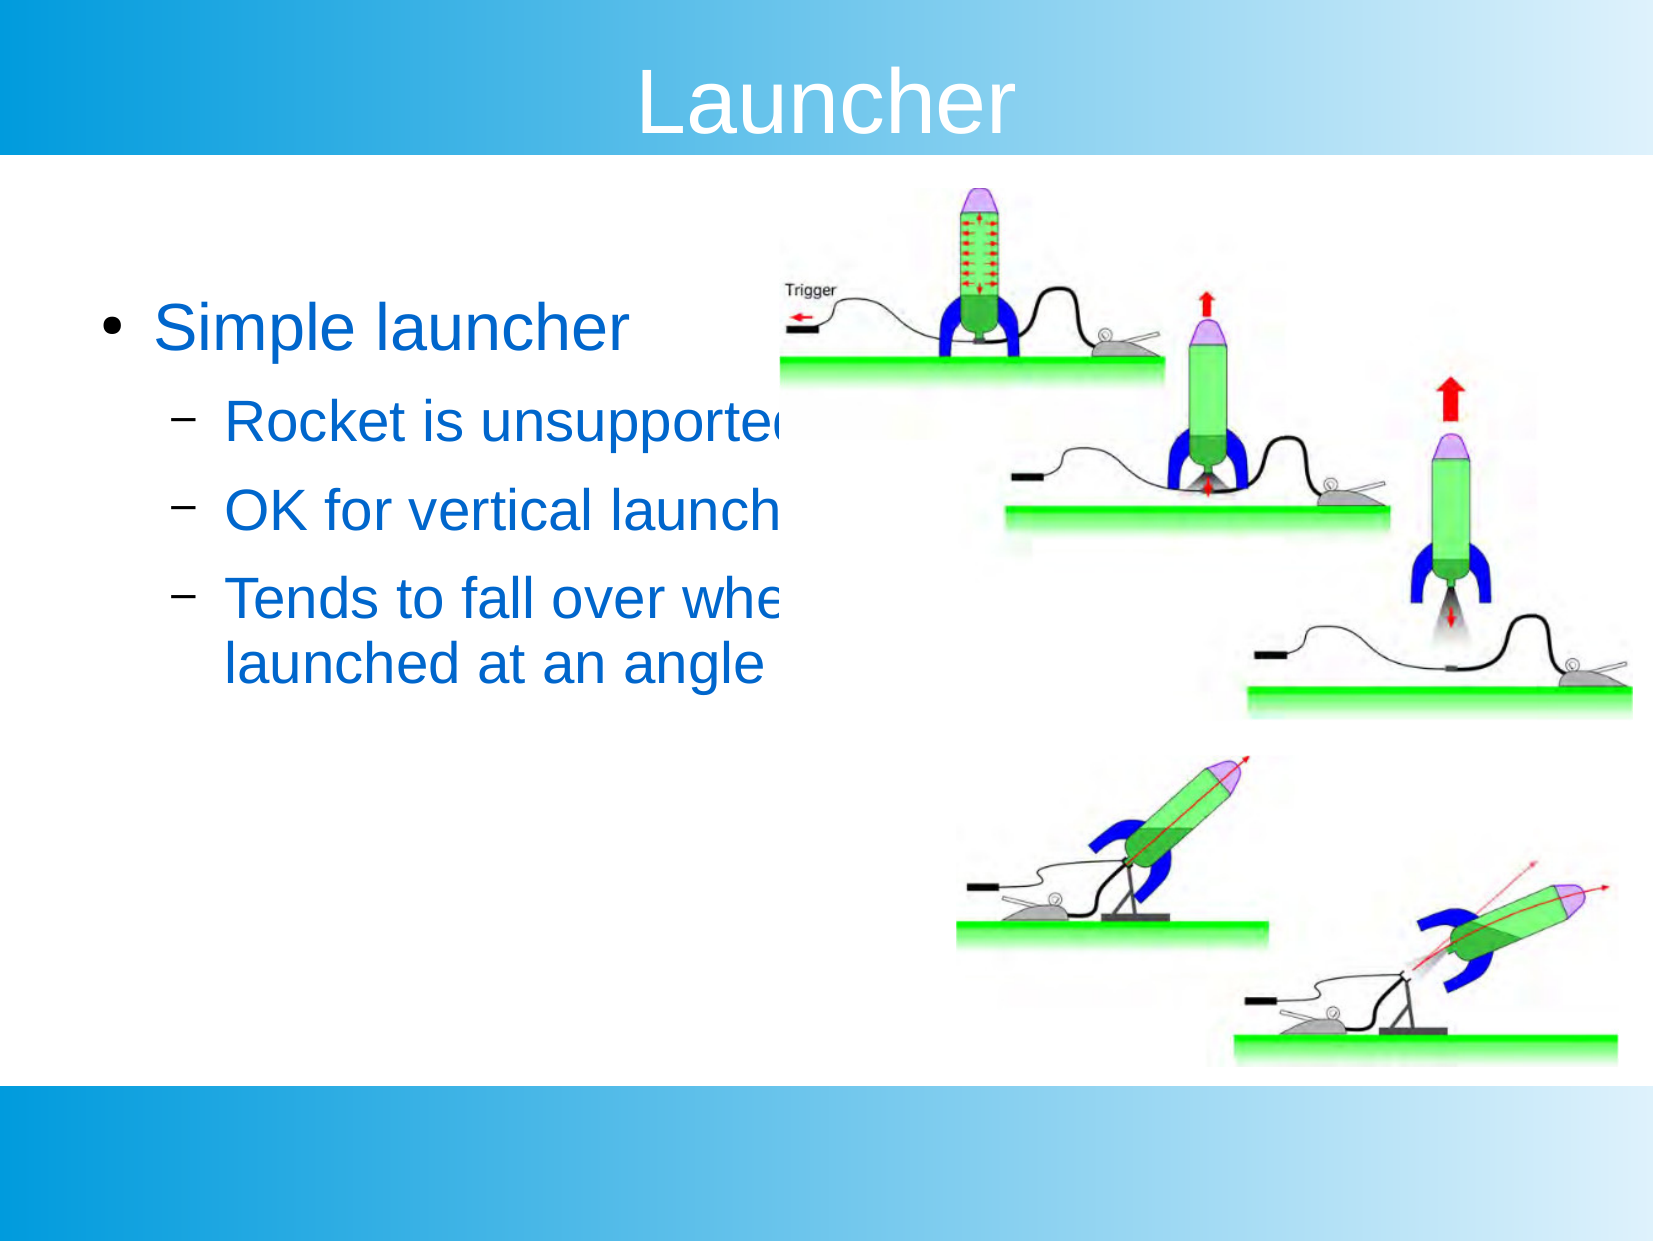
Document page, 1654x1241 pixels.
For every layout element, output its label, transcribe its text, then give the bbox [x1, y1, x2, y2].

list Simple launcher Rocket is unsupported OK for vertical launch Tends to fall over when launched at an angle [82, 290, 1571, 1010]
title Launcher [82, 49, 1571, 155]
picture [779, 188, 1633, 721]
picture [956, 755, 1619, 1067]
